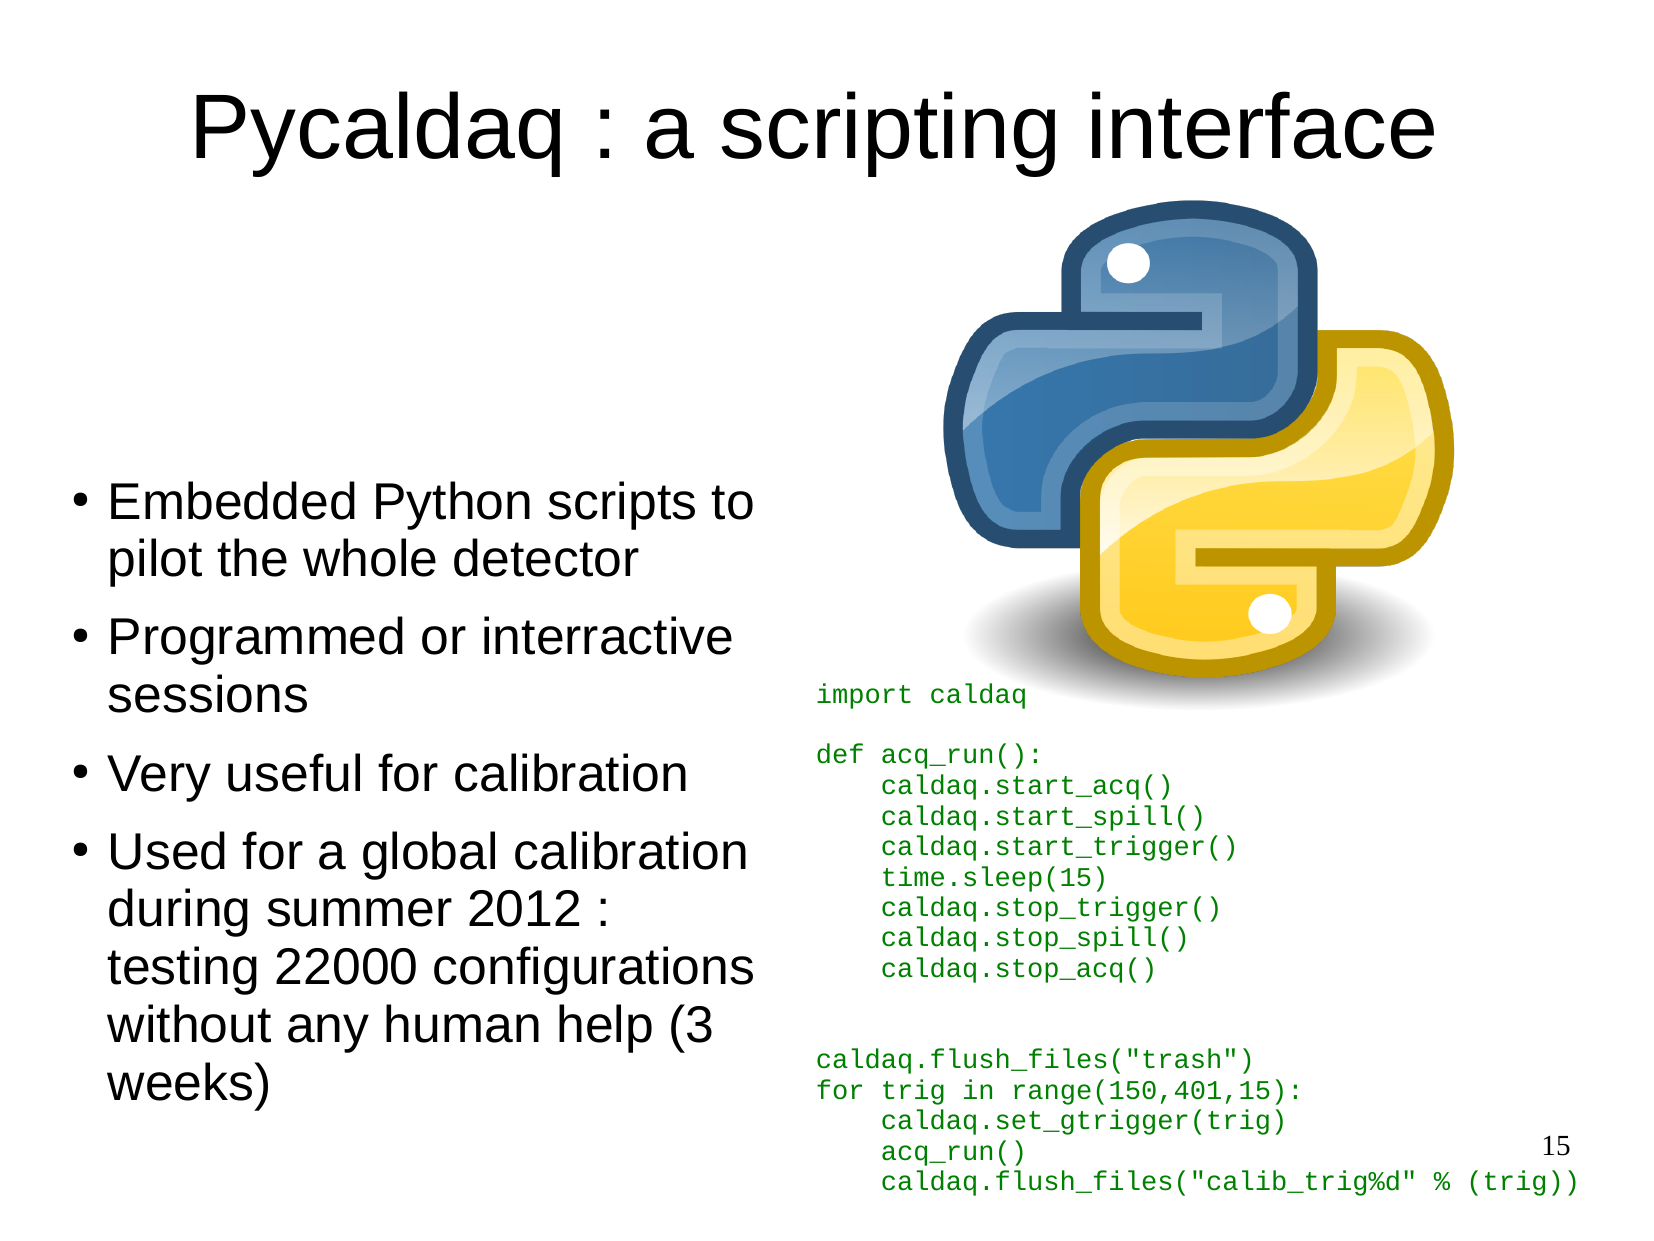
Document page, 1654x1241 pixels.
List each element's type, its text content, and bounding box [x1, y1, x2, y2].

picture [909, 188, 1488, 723]
title Pycaldaq : a scripting interface [70, 23, 1560, 231]
text_box import caldaq def acq_run(): caldaq.start_acq() caldaq.start_spill() caldaq.start_trigger() time.sleep(15) caldaq.stop_trigger() caldaq.stop_spill() caldaq.stop_acq() caldaq.flush_files("trash") for trig in range(150,401,15): caldaq.set_gtrigger(trig) acq_run() caldaq.flush_files("calib_trig%d" % (trig)) [801, 673, 1595, 1207]
list Embedded Python scripts to pilot the whole detector Programmed or interractive sessions Very useful for calibration Used for a global calibration during summer 2012 : testing 22000 configurations without any human help (3 weeks) [59, 472, 768, 1126]
